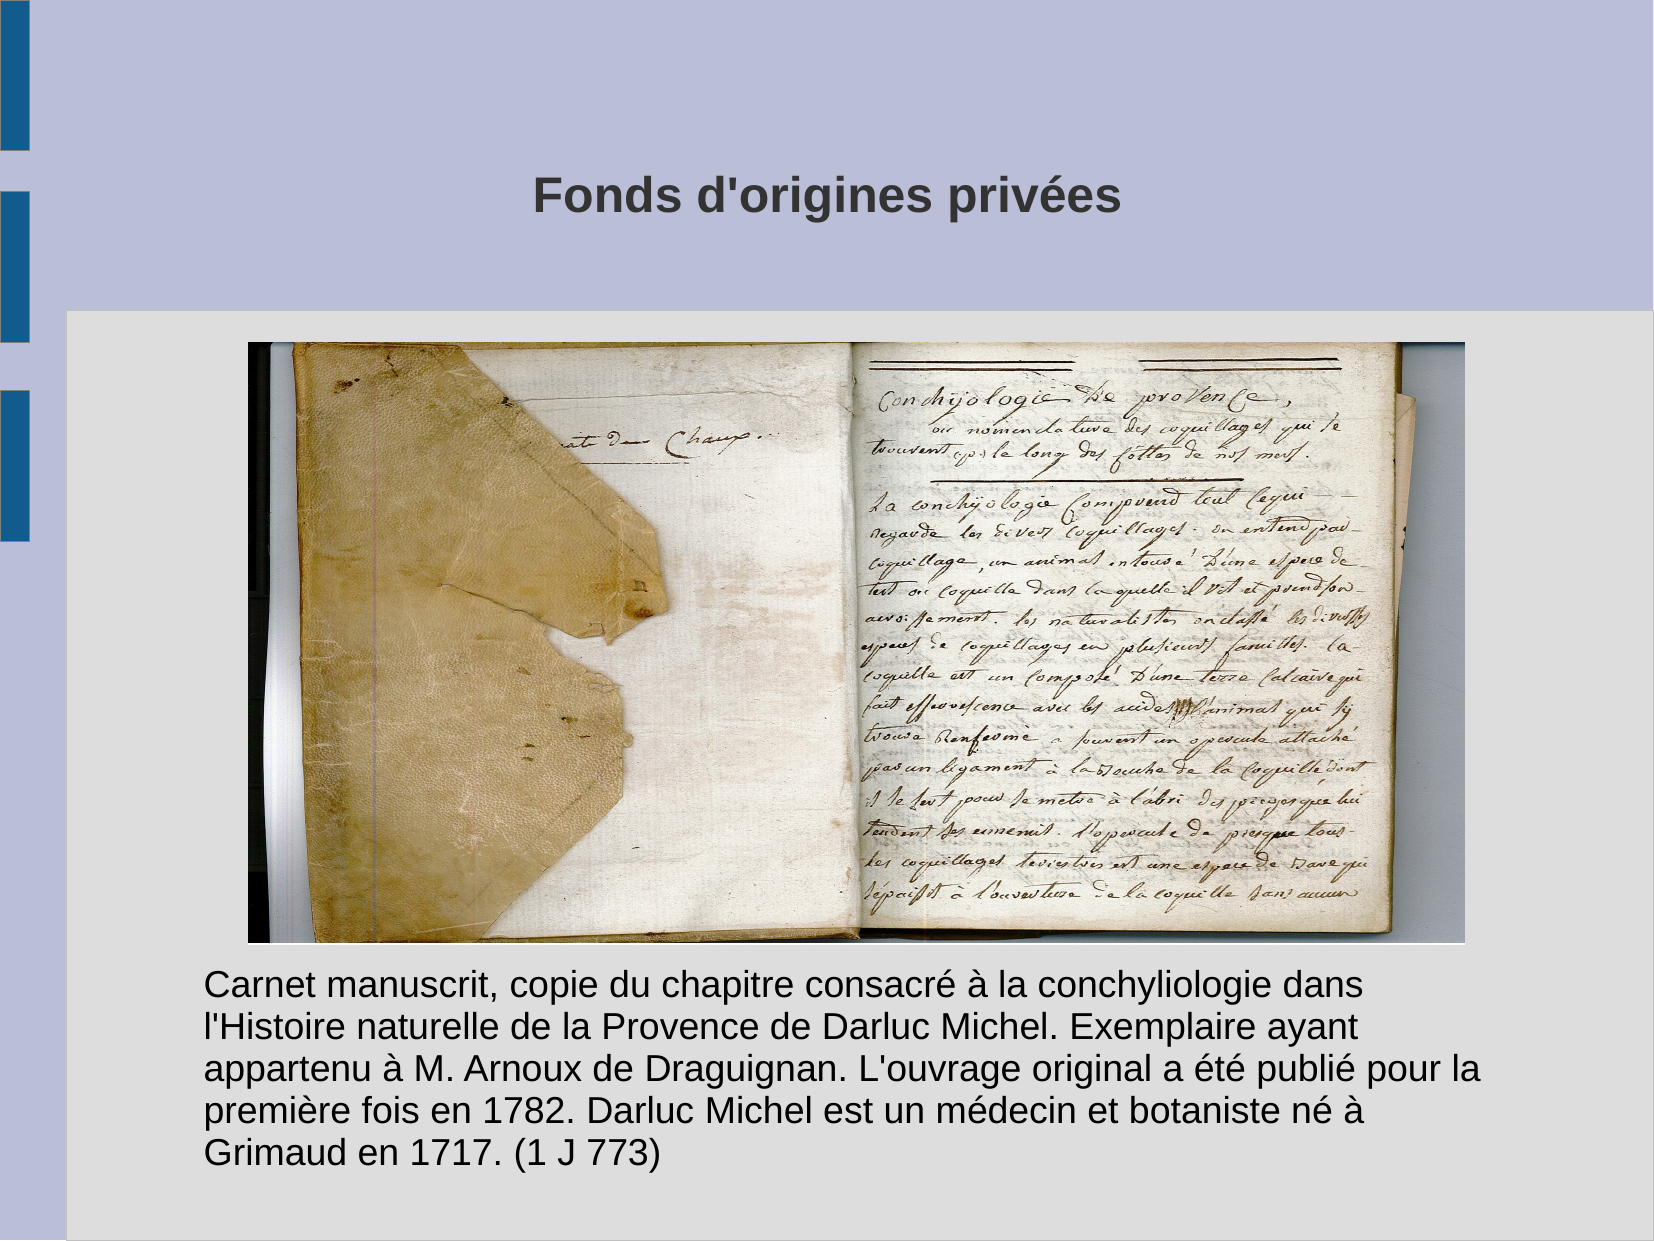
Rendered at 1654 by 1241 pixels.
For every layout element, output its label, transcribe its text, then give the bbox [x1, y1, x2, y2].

picture [248, 342, 1465, 945]
title Fonds d'origines privées [121, 91, 1534, 299]
text_box Carnet manuscrit, copie du chapitre consacré à la conchyliologie dans l'Histoire naturelle de la Provence de Darluc Michel. Exemplaire ayant appartenu à M. Arnoux de Draguignan. L'ouvrage original a été publié pour la première fois en 1782. Darluc Michel est un médecin et botaniste né à Grimaud en 1717. (1 J 773) [188, 956, 1512, 1182]
list [121, 344, 1534, 1127]
